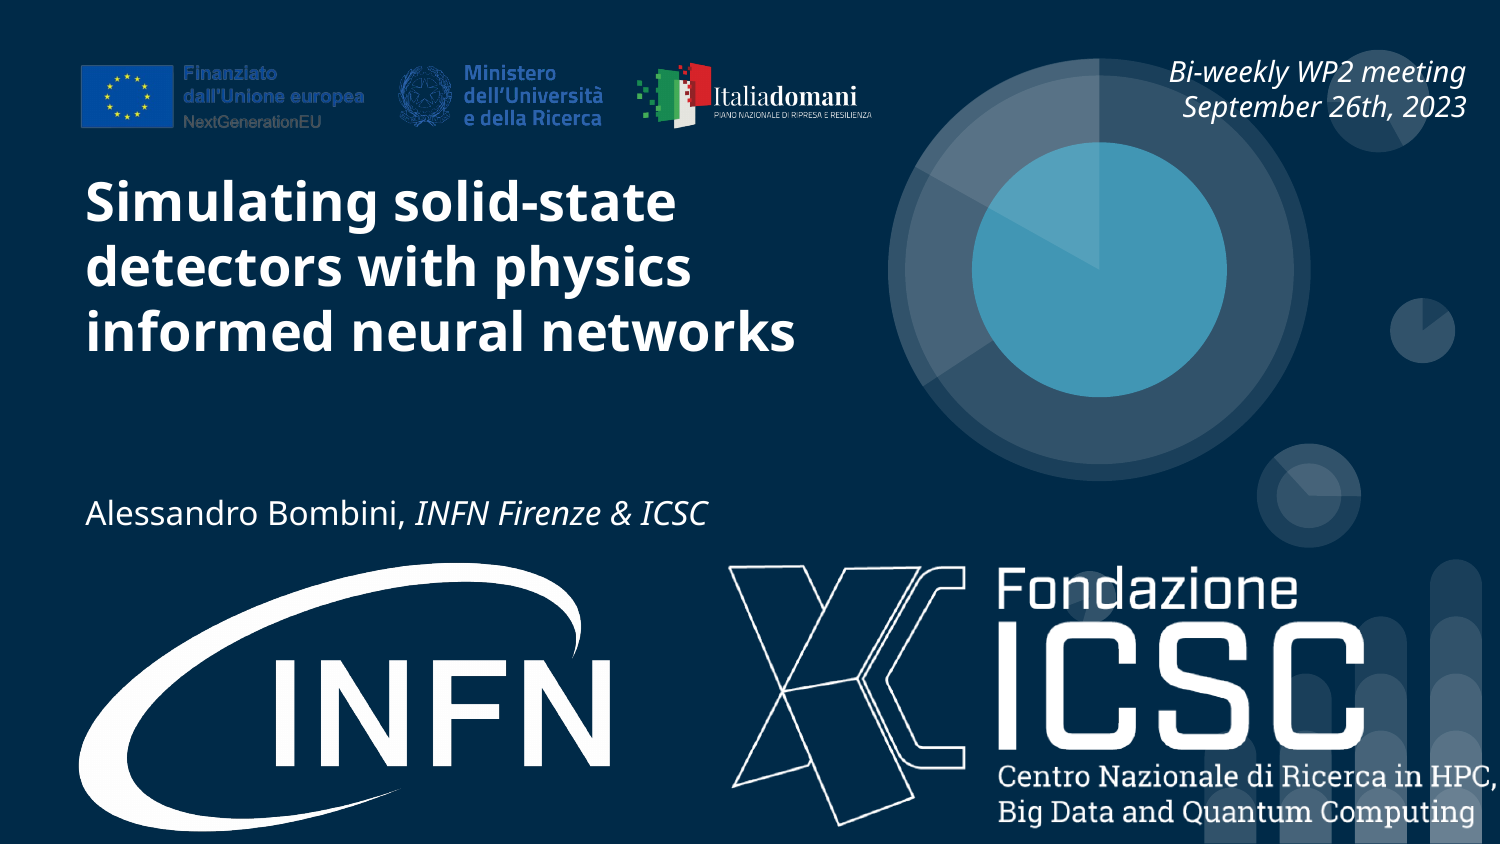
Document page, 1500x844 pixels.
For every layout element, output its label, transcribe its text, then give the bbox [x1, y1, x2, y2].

picture [70, 47, 872, 144]
title Simulating solid-state detectors with physics informed neural networks [70, 152, 883, 460]
picture [70, 592, 619, 839]
picture [706, 548, 1500, 844]
subtitle Bi-weekly WP2 meeting September 26th, 2023 [970, 38, 1482, 153]
subtitle Alessandro Bombini, INFN Firenze & ICSC [70, 477, 883, 592]
